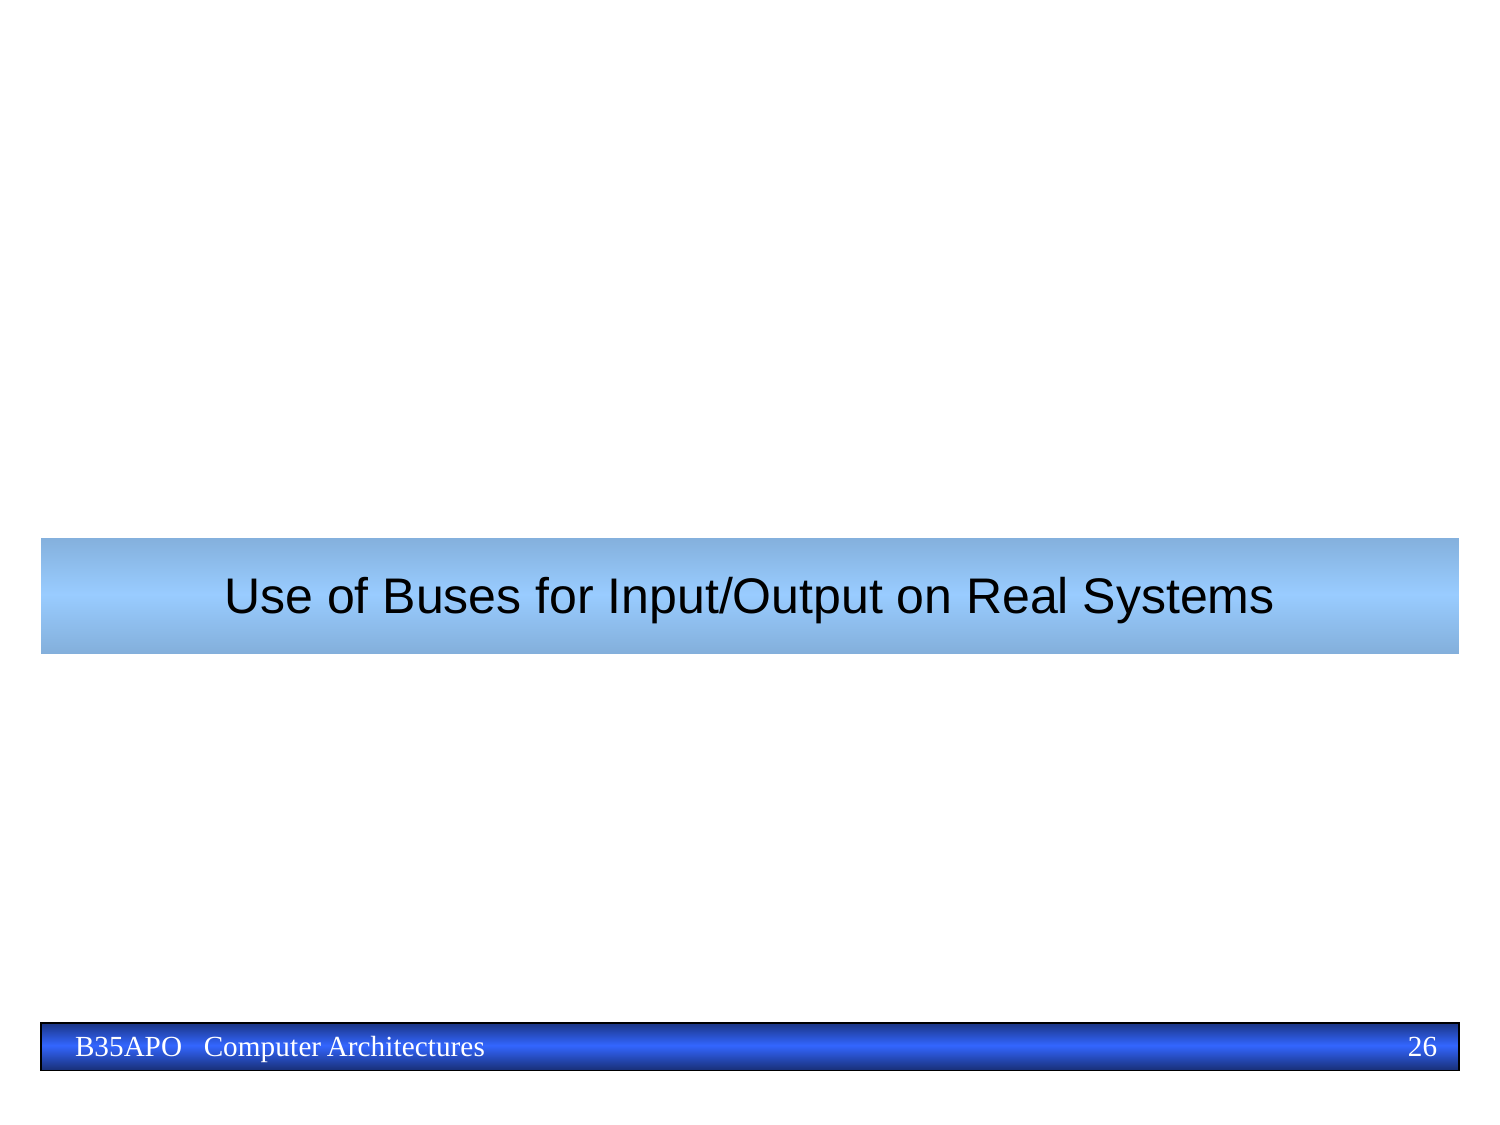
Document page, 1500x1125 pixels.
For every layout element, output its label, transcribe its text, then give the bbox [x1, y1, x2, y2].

title Use of Buses for Input/Output on Real Systems [41, 538, 1459, 654]
